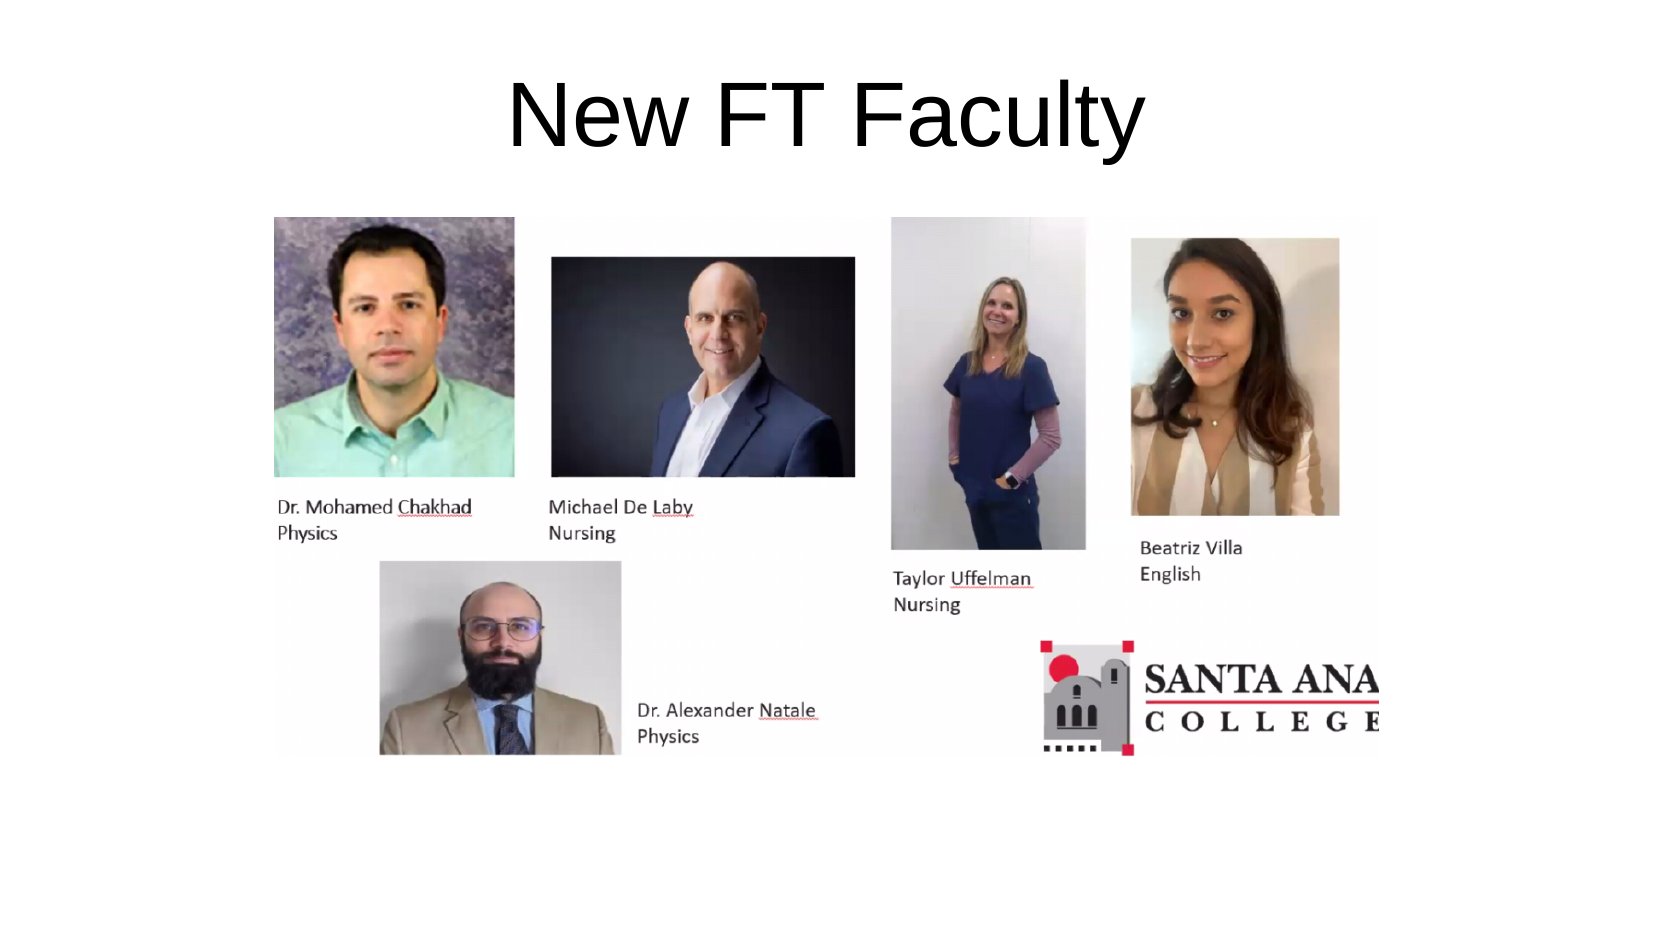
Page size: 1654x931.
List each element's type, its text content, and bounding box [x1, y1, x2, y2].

title New FT Faculty [82, 37, 1571, 193]
picture [274, 217, 1379, 758]
